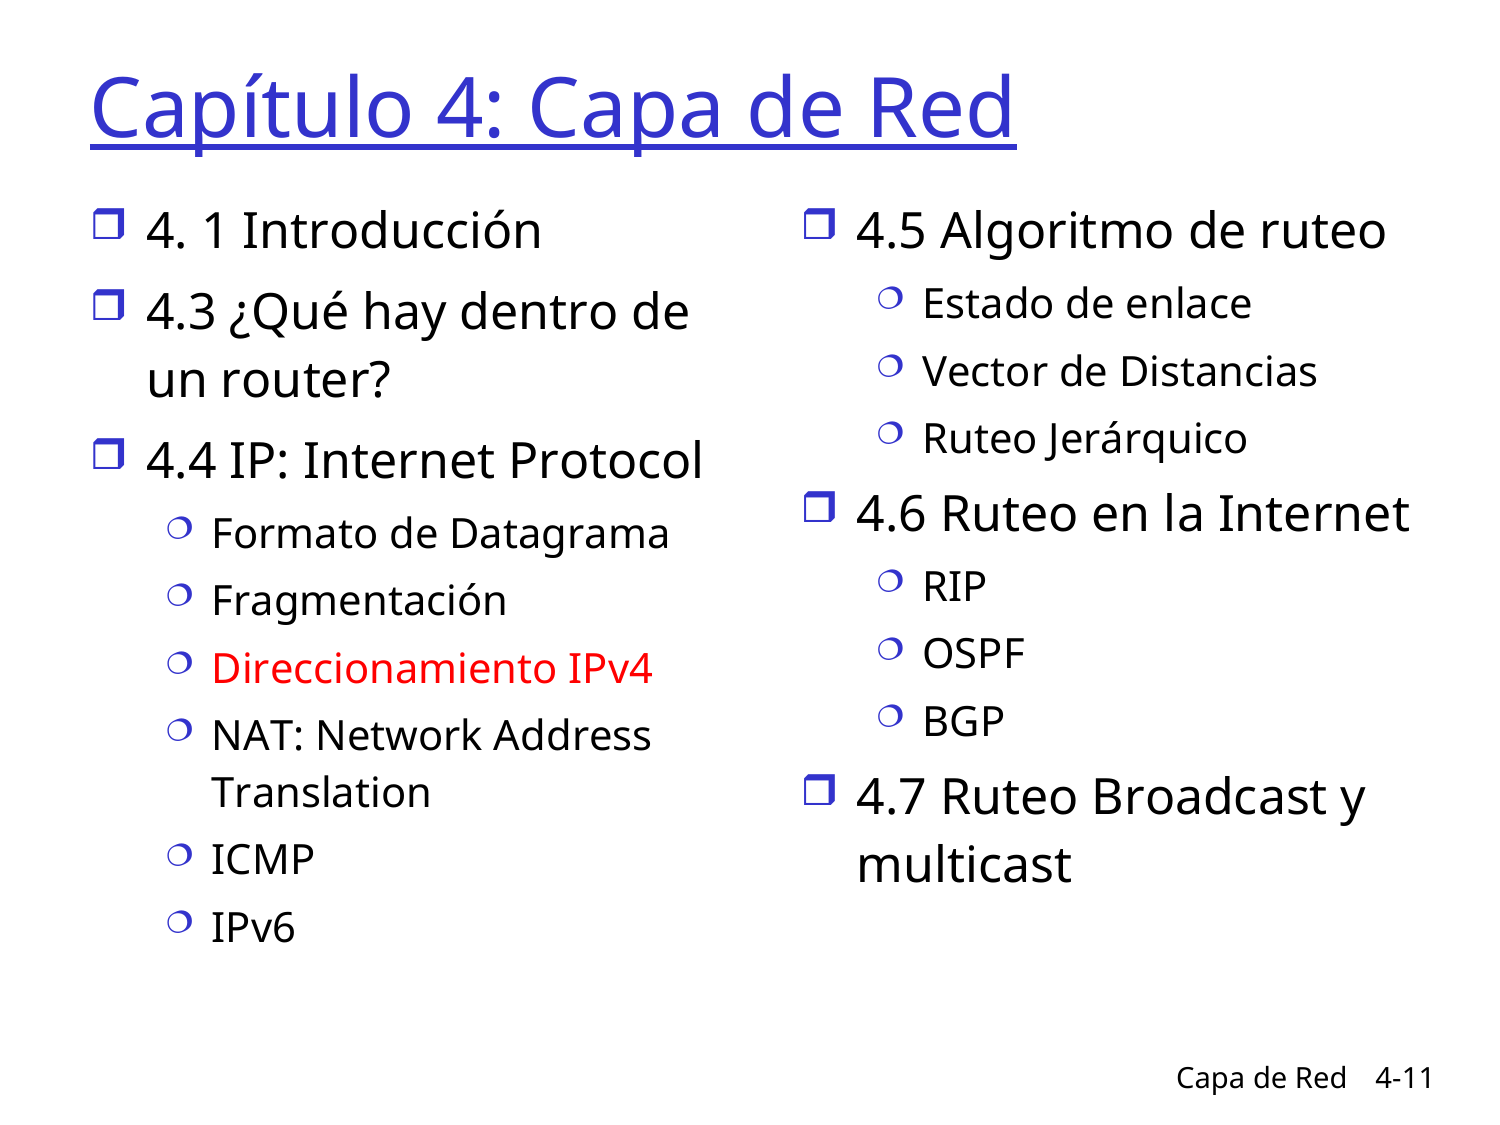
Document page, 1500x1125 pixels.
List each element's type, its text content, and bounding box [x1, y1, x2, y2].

title Capítulo 4: Capa de Red [75, 23, 1463, 188]
list 4.5 Algoritmo de ruteo Estado de enlace Vector de Distancias Ruteo Jerárquico 4.6 Ruteo en la Internet RIP OSPF BGP 4.7 Ruteo Broadcast y multicast [785, 187, 1464, 1029]
list 4. 1 Introducción 4.3 ¿Qué hay dentro de un router? 4.4 IP: Internet Protocol Formato de Datagrama Fragmentación Direccionamiento IPv4 NAT: Network Address Translation ICMP IPv6 [75, 187, 753, 1029]
